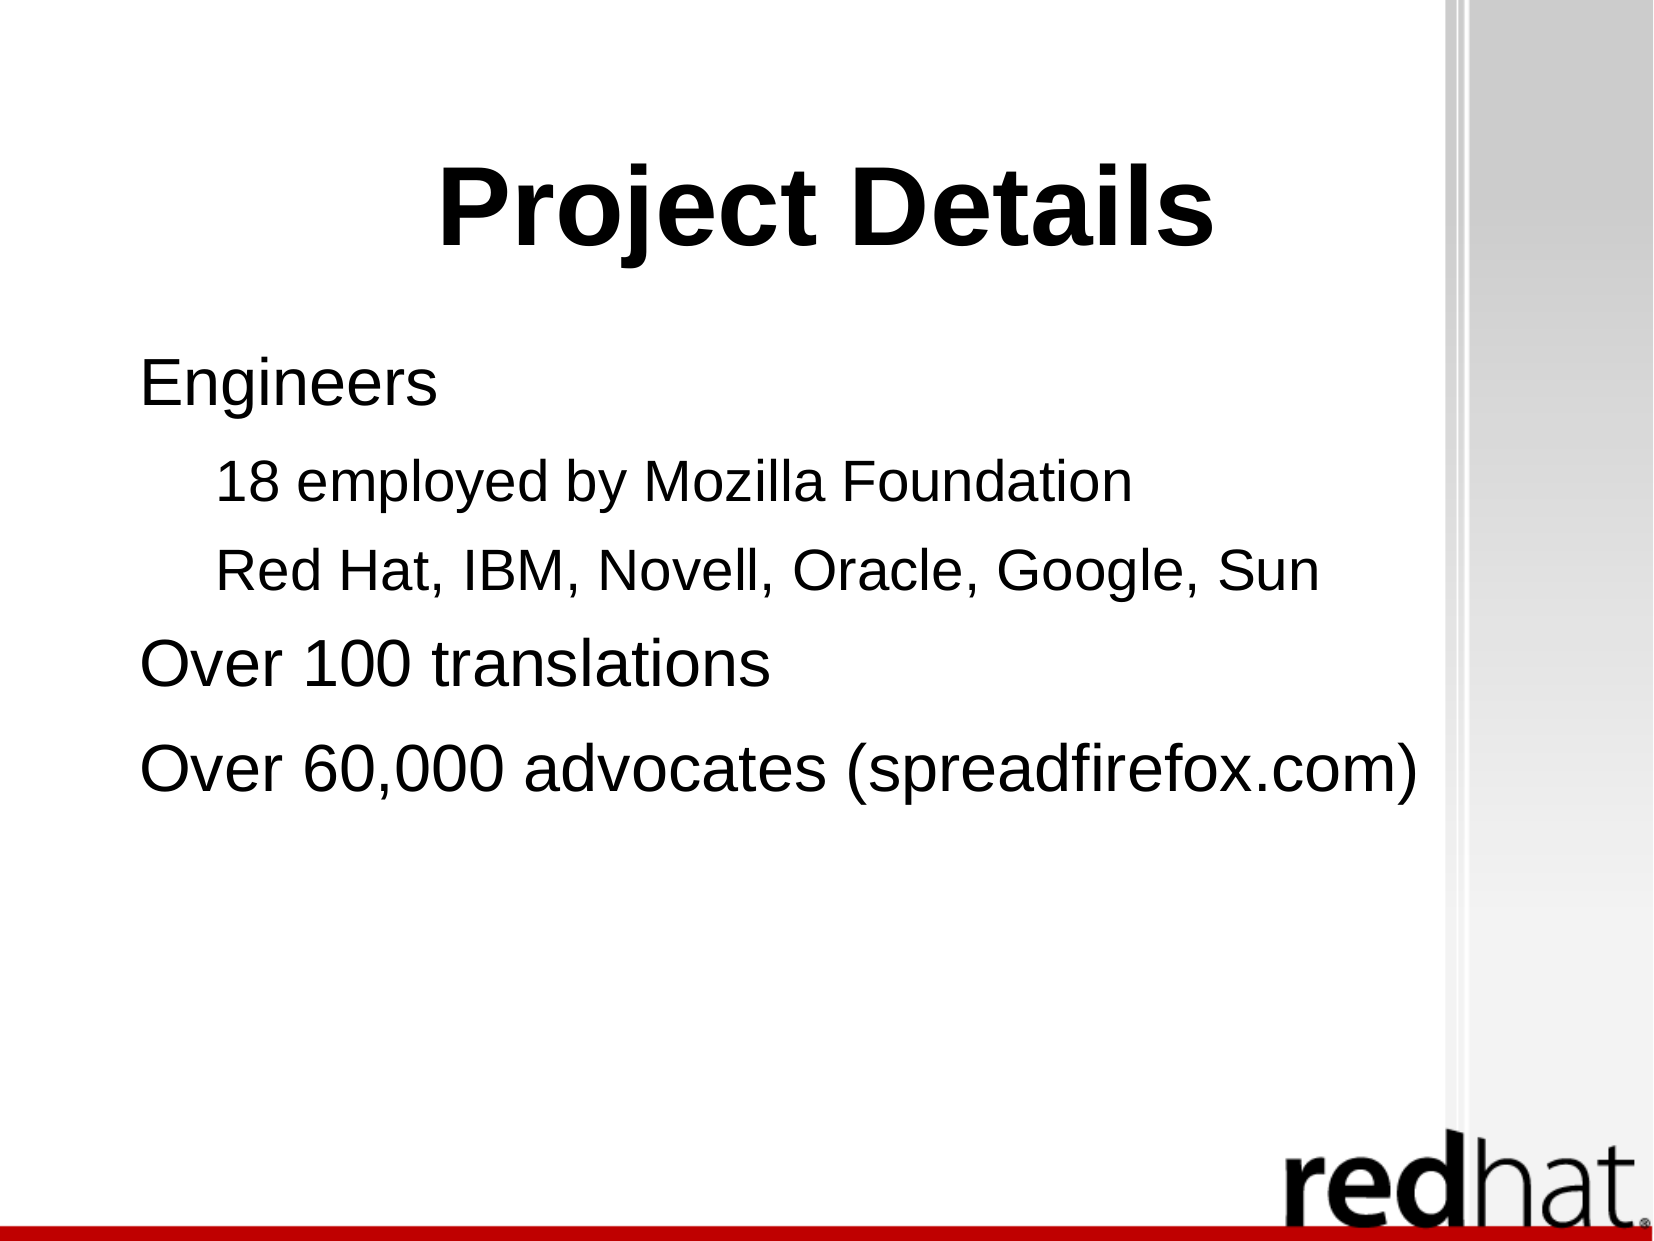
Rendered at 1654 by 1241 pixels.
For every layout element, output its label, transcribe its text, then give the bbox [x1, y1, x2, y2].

picture [0, 0, 1654, 1241]
title Project Details [121, 102, 1533, 311]
list Engineers 18 employed by Mozilla Foundation Red Hat, IBM, Novell, Oracle, Google, Sun Over 100 translations Over 60,000 advocates (spreadfirefox.com) [121, 344, 1533, 1127]
